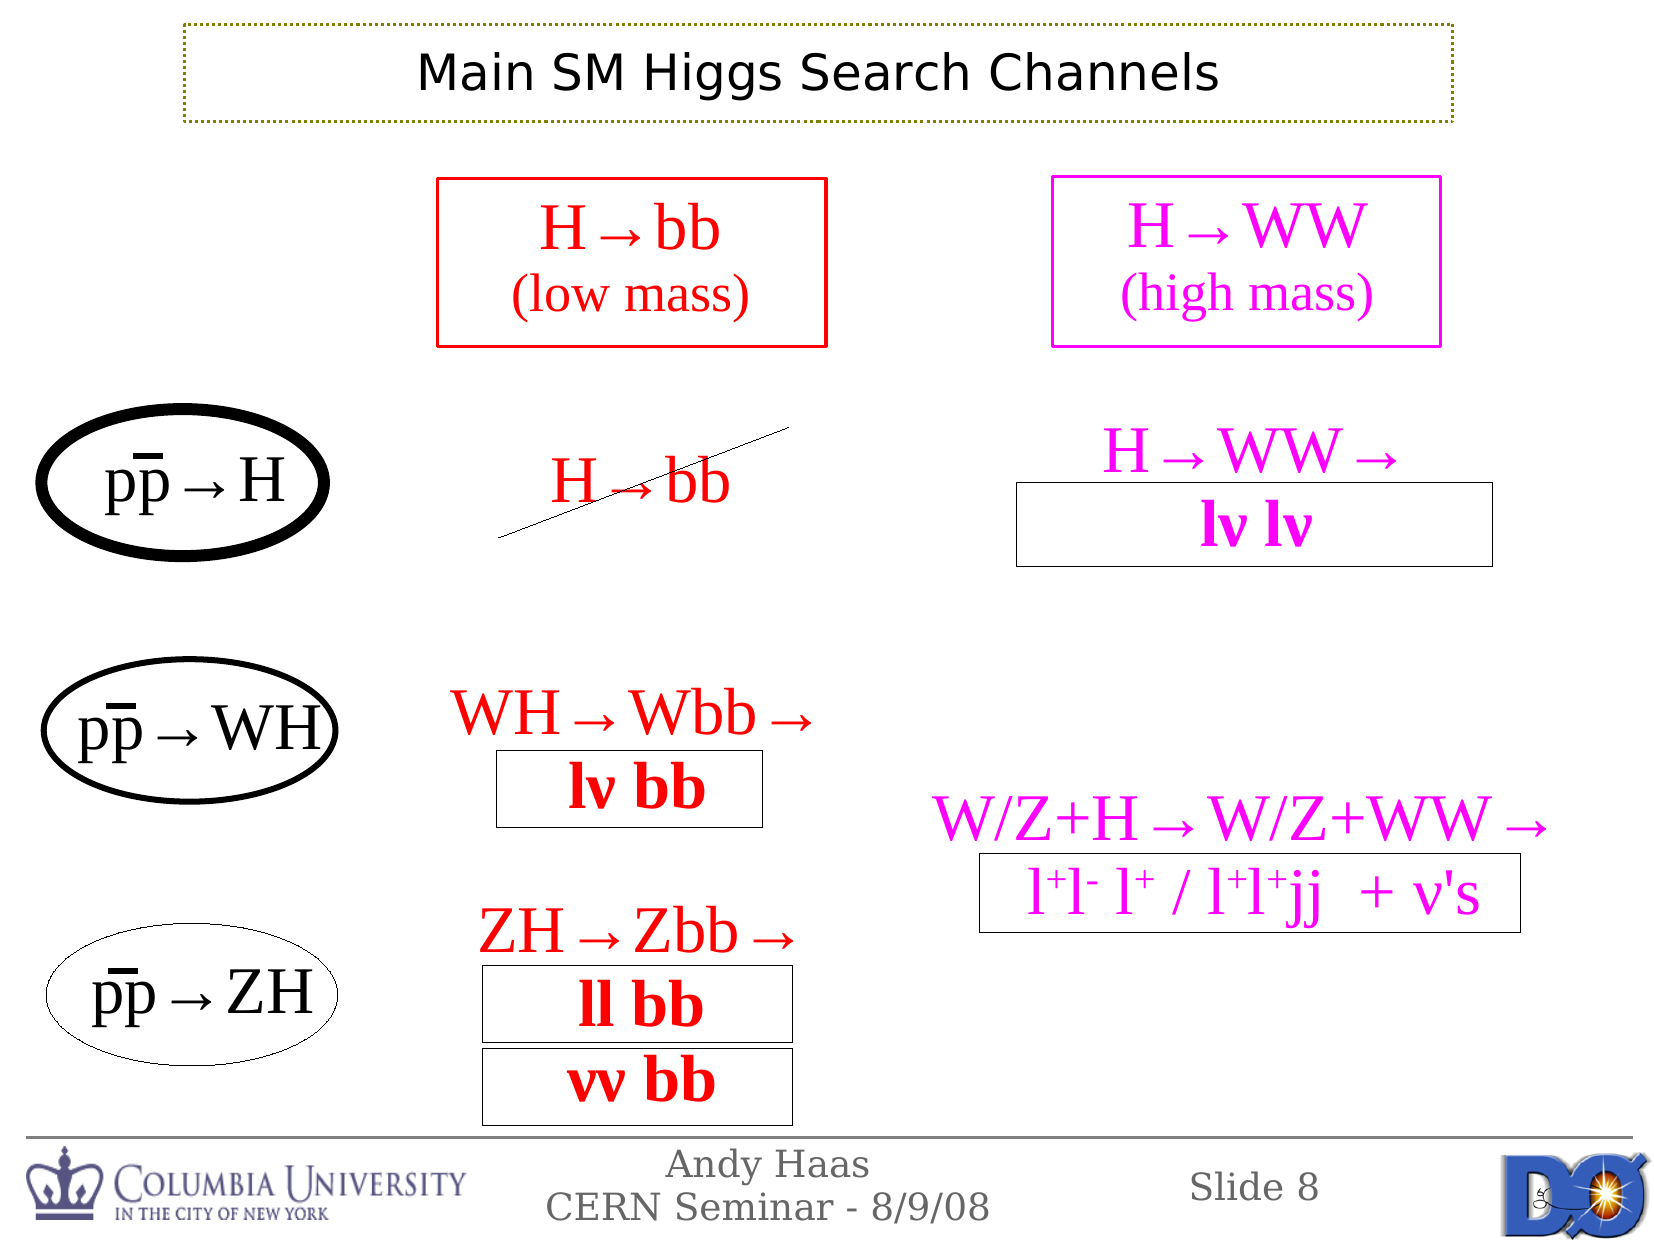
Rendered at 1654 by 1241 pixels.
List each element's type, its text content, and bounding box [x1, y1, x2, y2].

text_box WH→Wbb→ lν bb [497, 751, 762, 823]
title Main SM Higgs Search Channels [184, 24, 1453, 122]
text_box ZH→Zbb→ ll bb νν bb [477, 893, 808, 1116]
text_box W/Z+H→W/Z+WW→ l+l- l+ / l+l+jj + ν's [980, 854, 1520, 930]
text_box H→bb [550, 443, 733, 518]
text_box H→WW→ lν lν [1102, 483, 1411, 562]
text_box H→WW→ lν lν [1102, 412, 1411, 482]
text_box pp→ZH [91, 954, 315, 1029]
text_box pp→H [104, 441, 288, 517]
text_box H→bb (low mass) [511, 189, 751, 325]
picture [1497, 1149, 1654, 1241]
text_box W/Z+H→W/Z+WW→ l+l- l+ / l+l+jj + ν's [932, 781, 1577, 930]
text_box pp→WH [78, 690, 324, 765]
text_box H→WW (high mass) [1120, 187, 1375, 324]
text_box WH→Wbb→ lν bb [450, 674, 826, 823]
text_box ZH→Zbb→ ll bb νν bb [483, 1049, 792, 1116]
